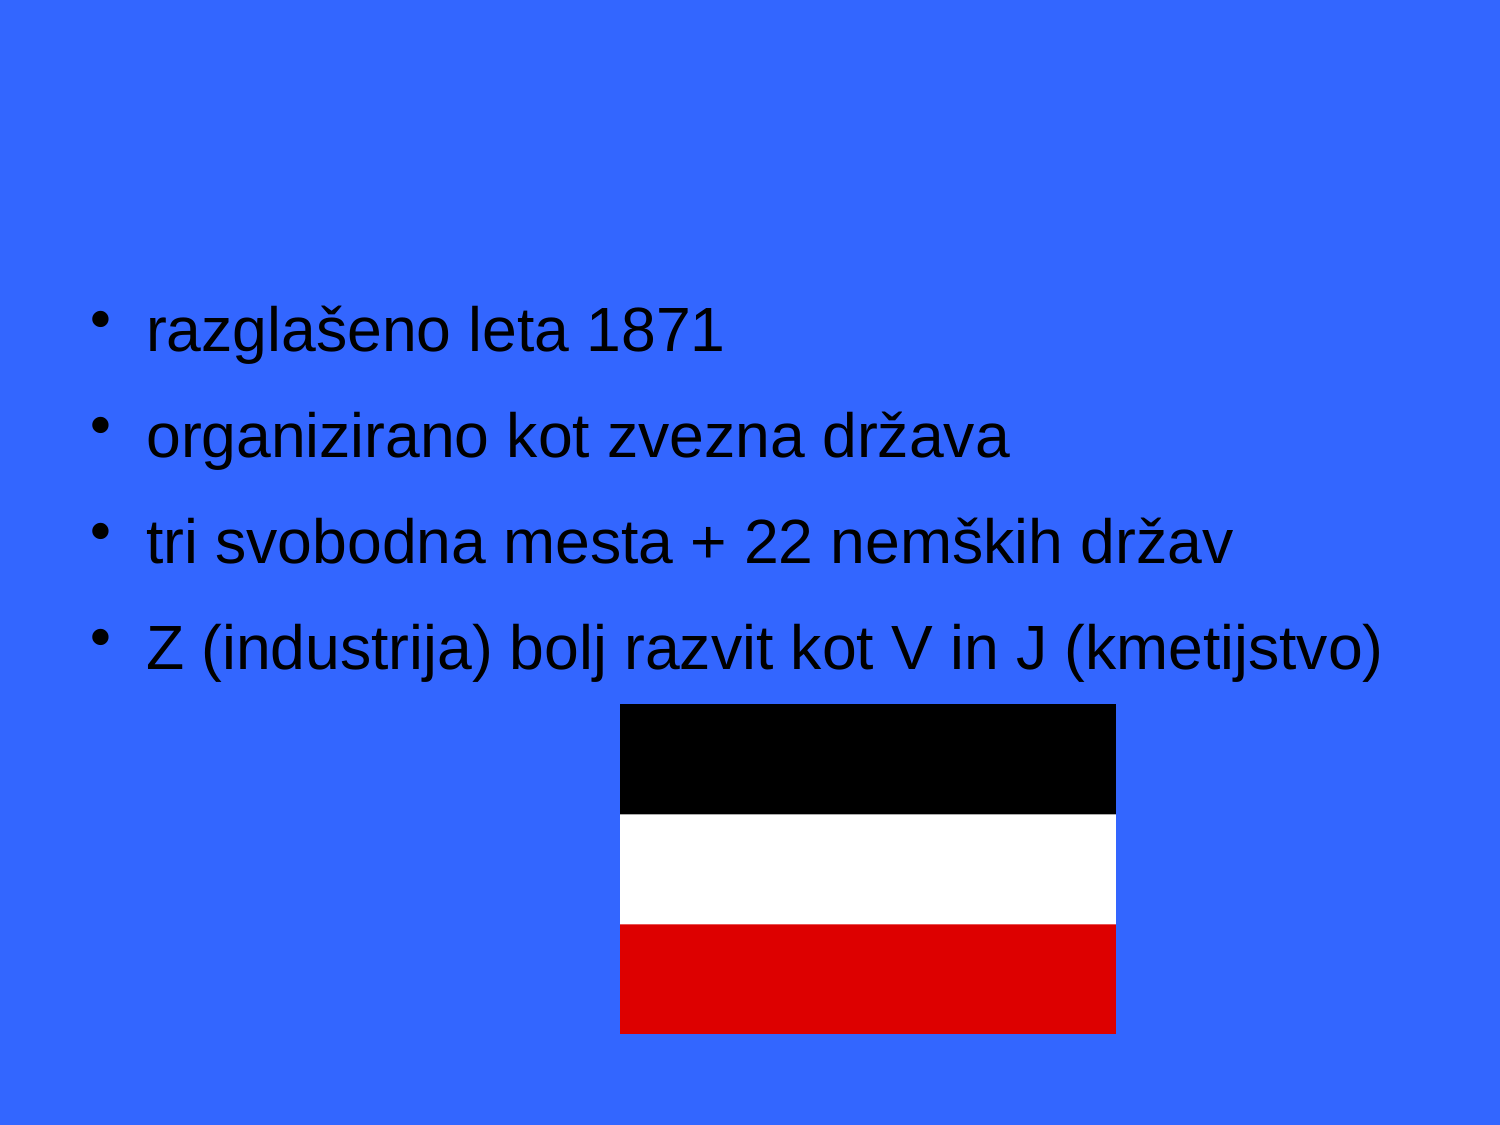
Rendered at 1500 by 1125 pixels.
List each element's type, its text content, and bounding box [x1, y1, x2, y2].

picture [620, 704, 1116, 1035]
list razglašeno leta 1871 organizirano kot zvezna država tri svobodna mesta + 22 nemških držav Z (industrija) bolj razvit kot V in J (kmetijstvo) [75, 262, 1425, 1005]
